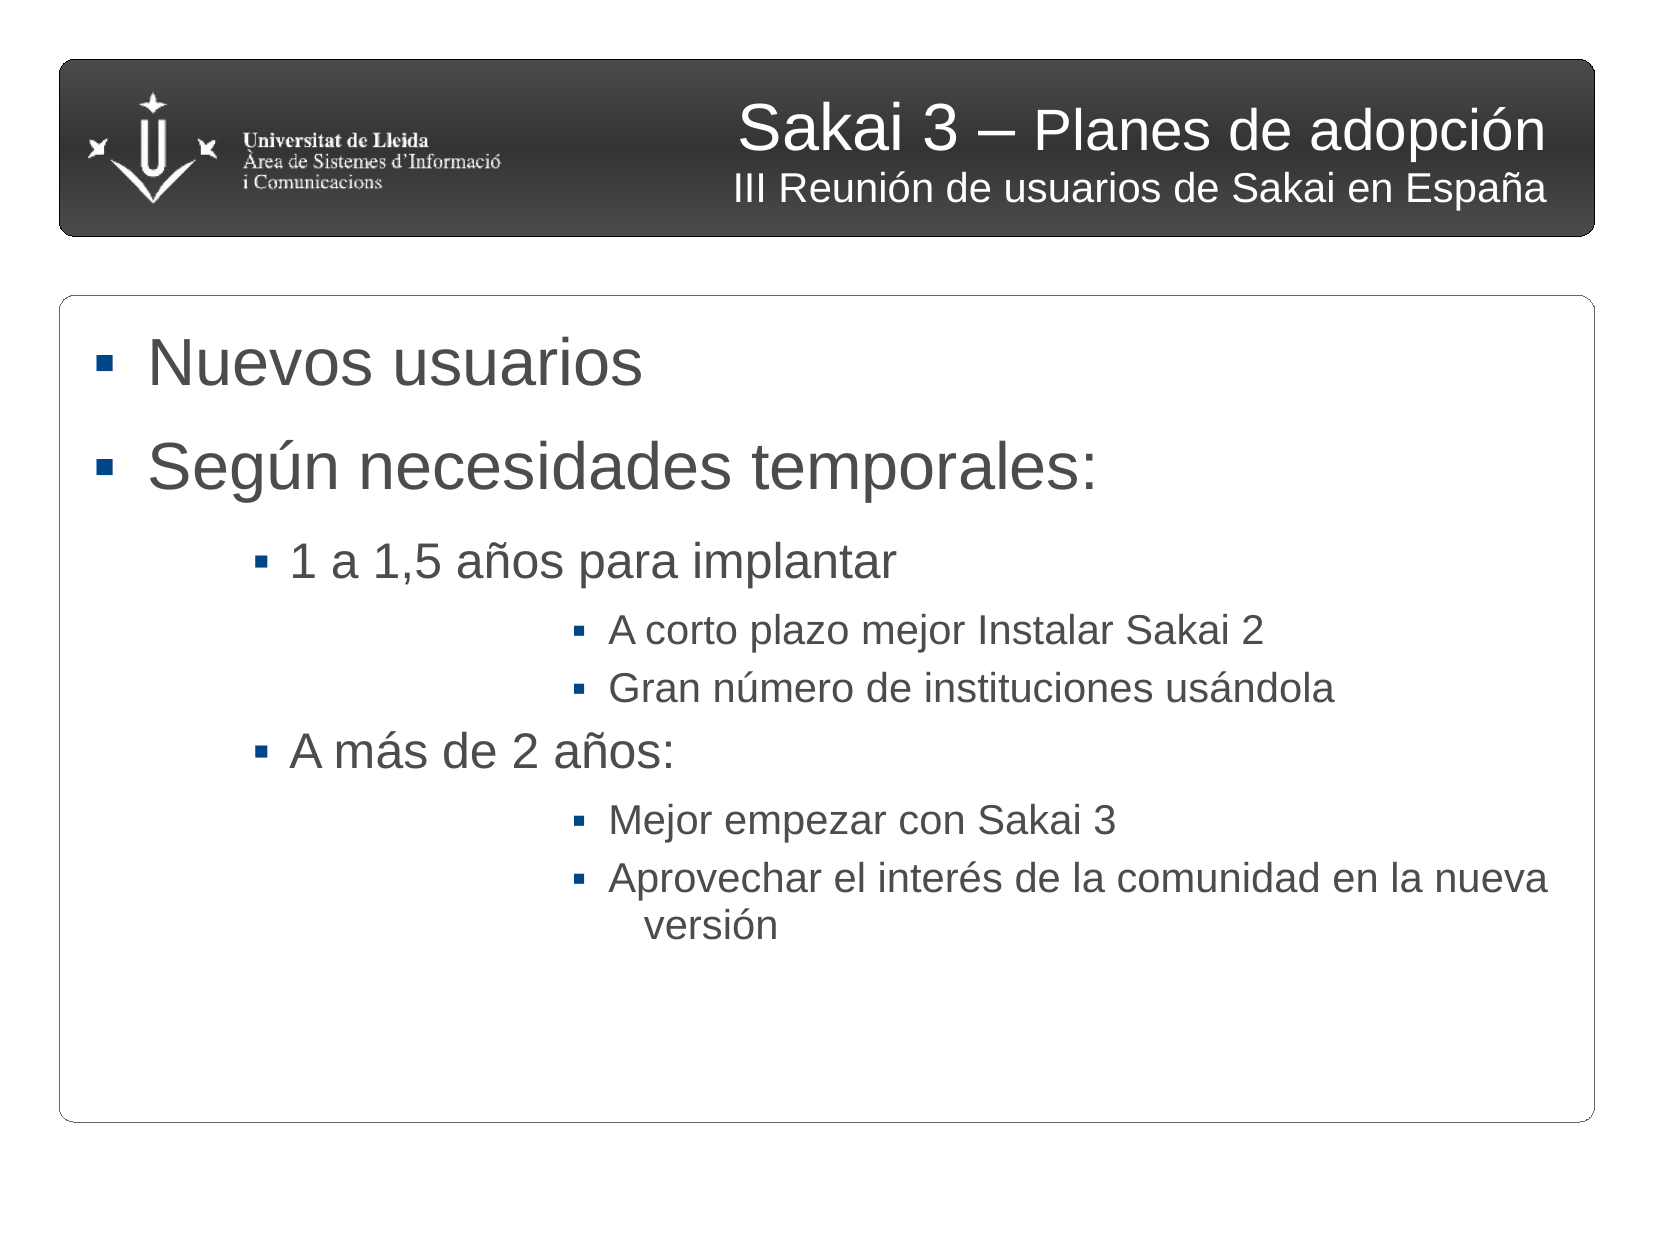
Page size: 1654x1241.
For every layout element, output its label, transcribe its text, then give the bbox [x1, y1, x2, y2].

list Nuevos usuarios Según necesidades temporales: 1 a 1,5 años para implantar A corto plazo mejor Instalar Sakai 2 Gran número de instituciones usándola A más de 2 años: Mejor empezar con Sakai 3 Aprovechar el interés de la comunidad en la nueva versión [76, 324, 1565, 1108]
title Sakai 3 – Planes de adopción III Reunión de usuarios de Sakai en España [501, 84, 1548, 218]
picture [64, 75, 530, 225]
